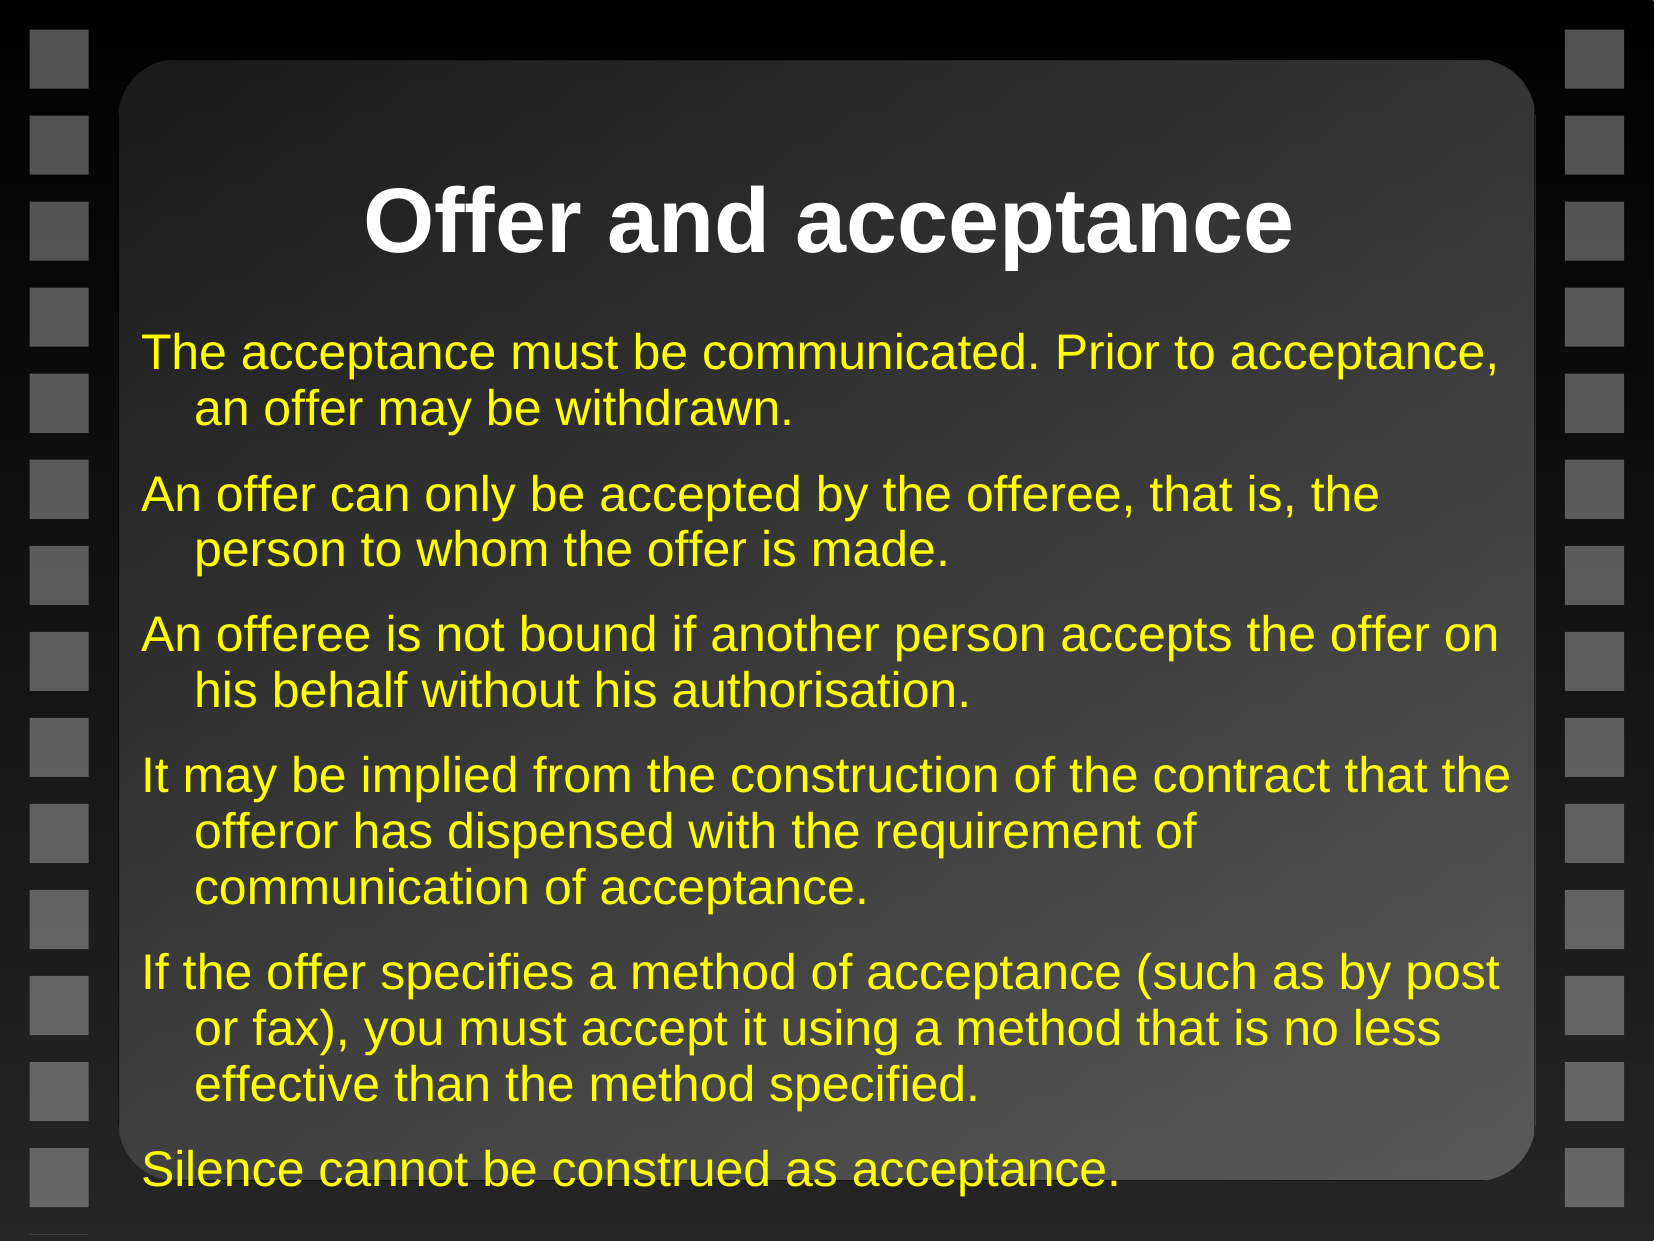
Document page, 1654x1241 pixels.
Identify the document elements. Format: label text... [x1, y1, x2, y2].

title Offer and acceptance [123, 117, 1536, 324]
list The acceptance must be communicated. Prior to acceptance, an offer may be withdrawn. An offer can only be accepted by the offeree, that is, the person to whom the offer is made. An offeree is not bound if another person accepts the offer on his behalf without his authorisation. It may be implied from the construction of the contract that the offeror has dispensed with the requirement of communication of acceptance. If the offer specifies a method of acceptance (such as by post or fax), you must accept it using a method that is no less effective than the method specified. Silence cannot be construed as acceptance. [123, 324, 1536, 1197]
